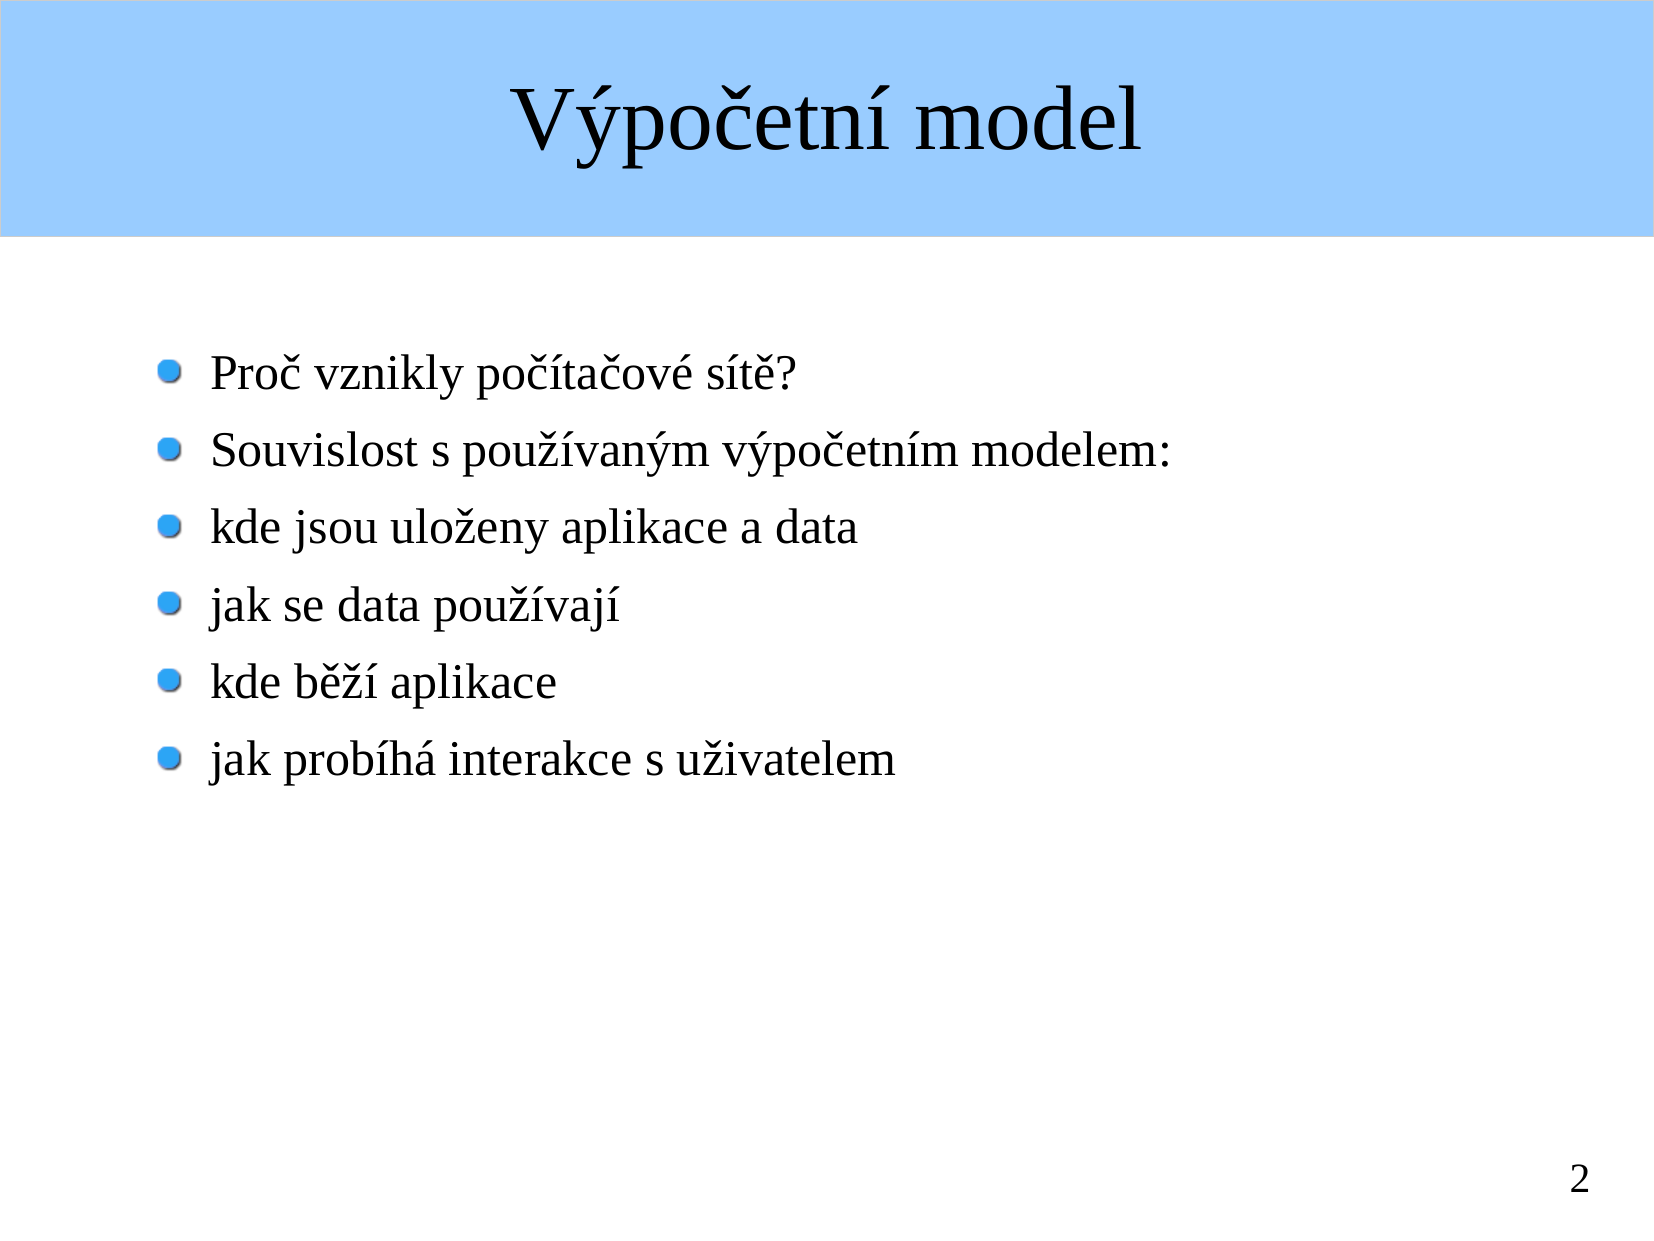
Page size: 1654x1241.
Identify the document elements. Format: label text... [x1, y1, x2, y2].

list Proč vznikly počítačové sítě? Souvislost s používaným výpočetním modelem: kde jsou uloženy aplikace a data jak se data používají kde běží aplikace jak probíhá interakce s uživatelem [121, 344, 1534, 1127]
title Výpočetní model [0, 0, 1654, 237]
